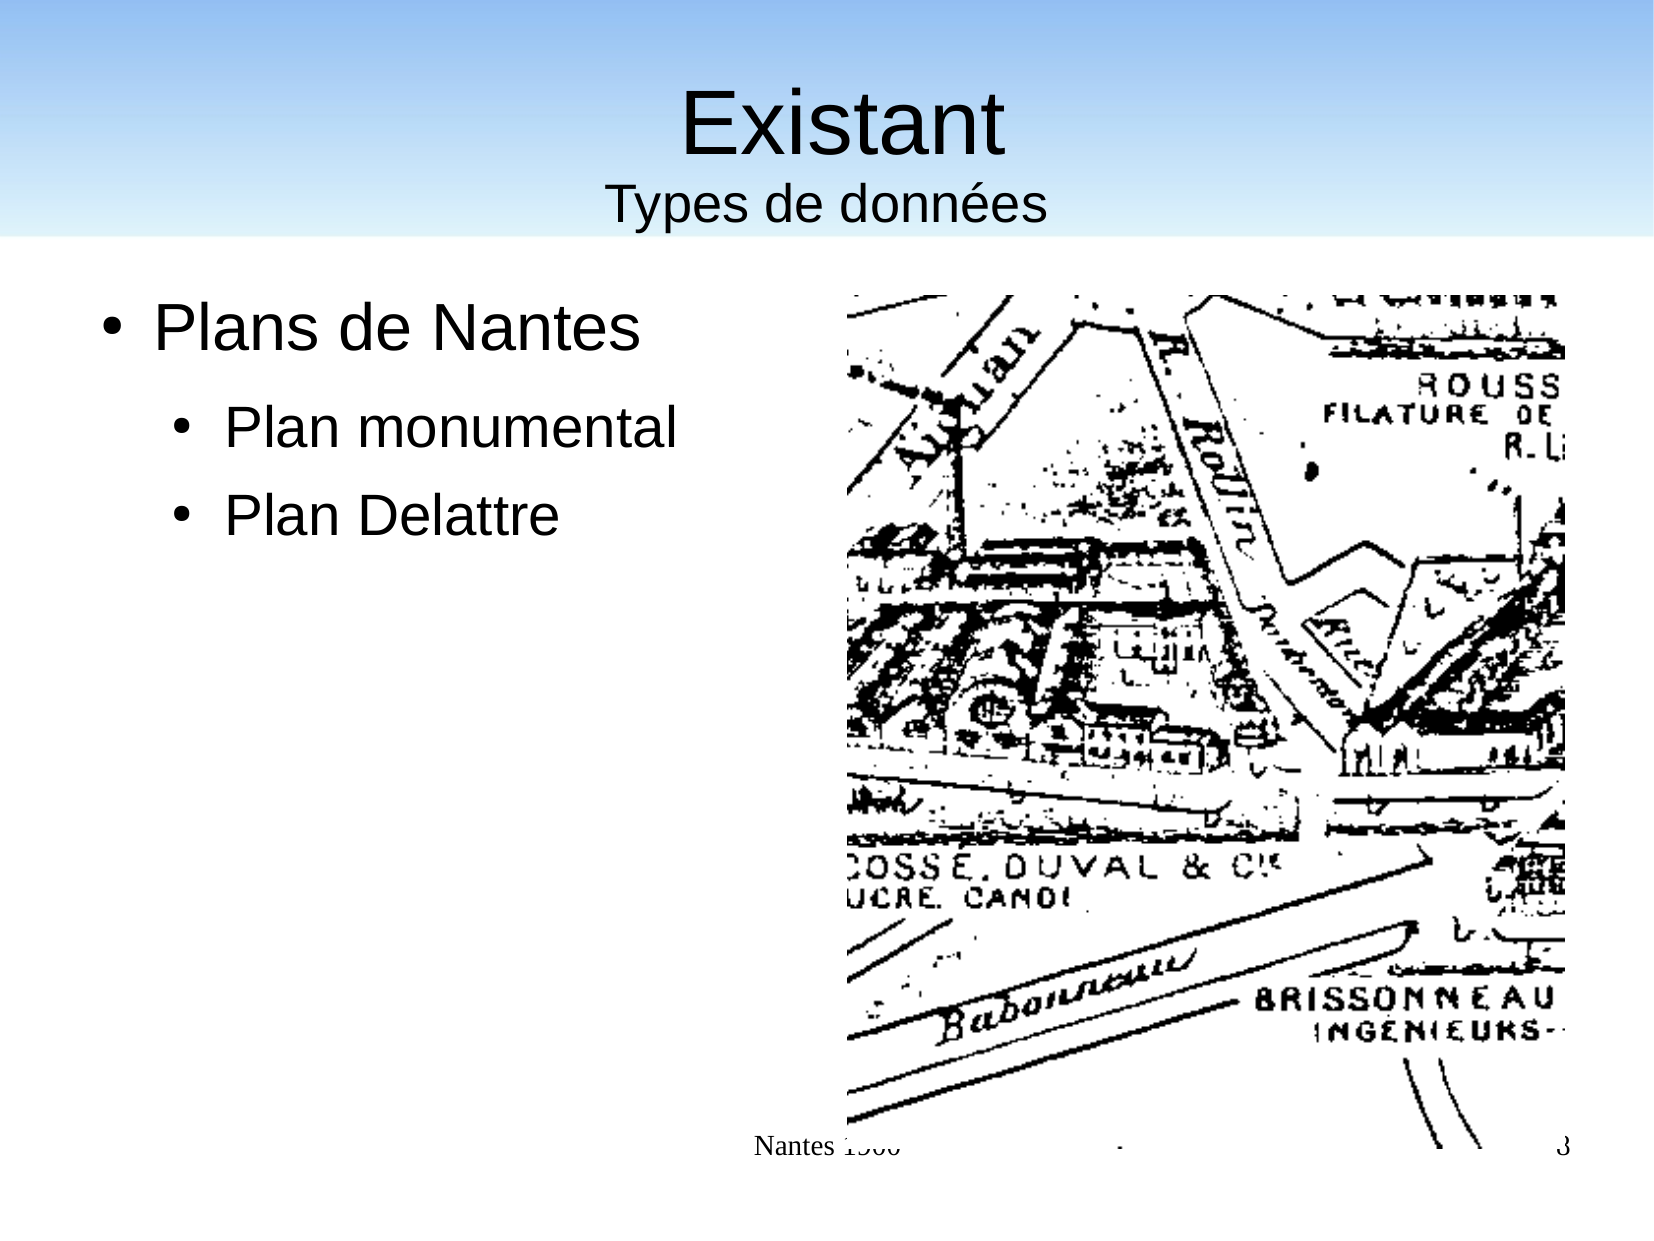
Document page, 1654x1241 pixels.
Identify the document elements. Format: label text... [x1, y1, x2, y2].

picture [0, 0, 1654, 1241]
title Existant Types de données [82, 49, 1571, 257]
list Plans de Nantes Plan monumental Plan Delattre [82, 290, 809, 1094]
